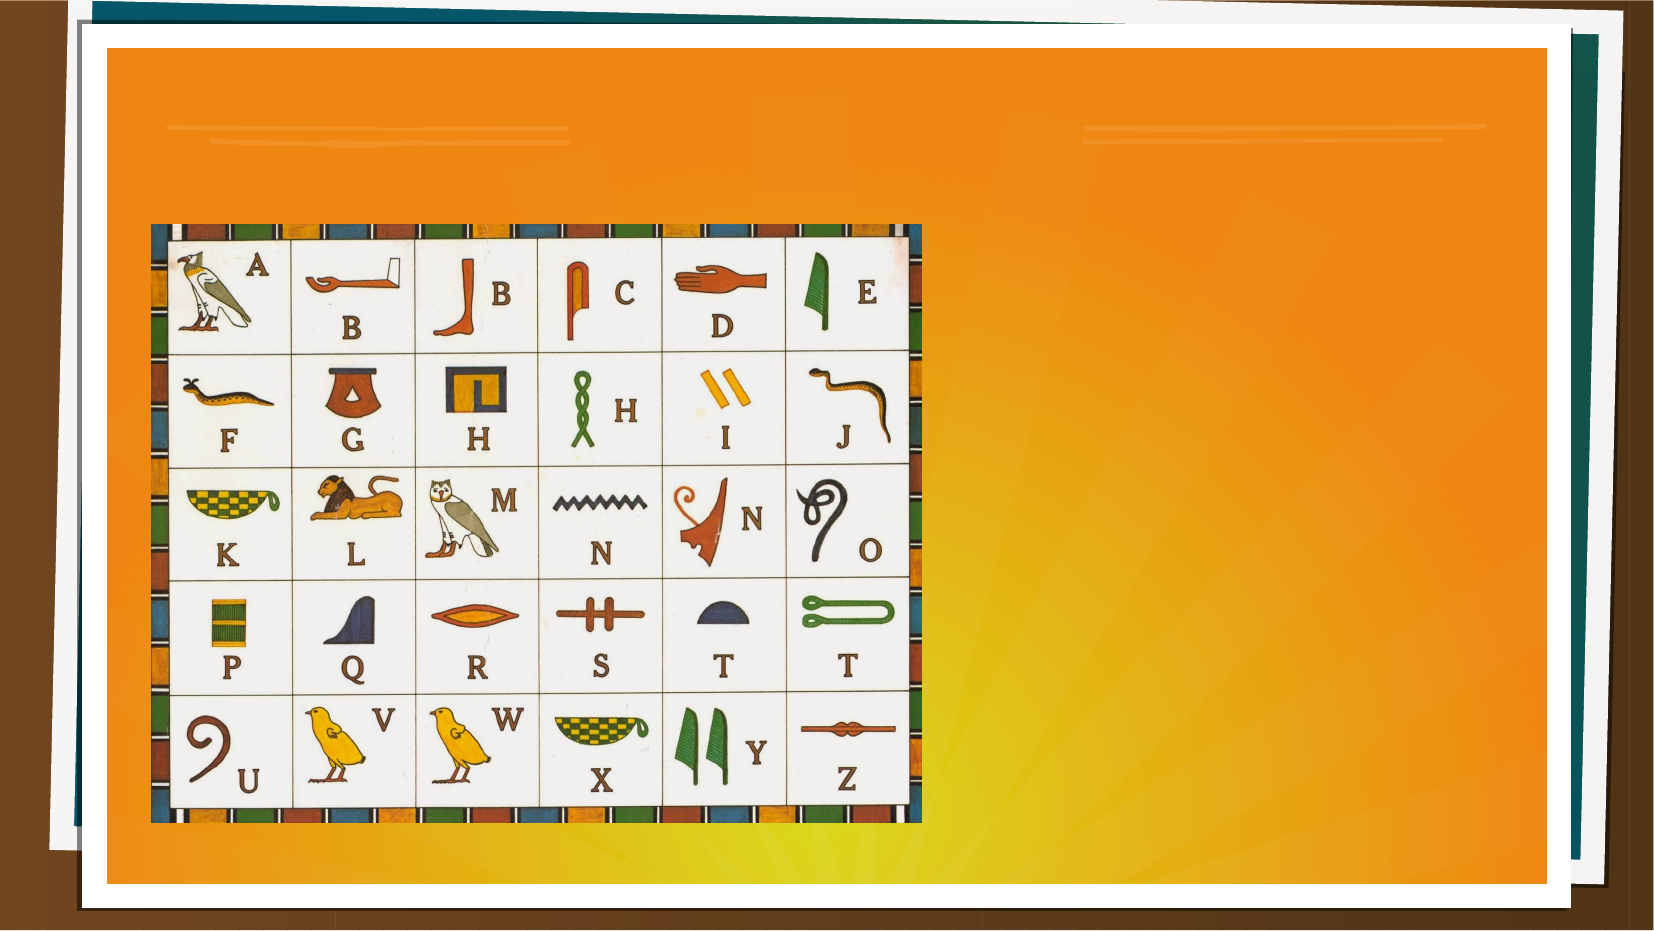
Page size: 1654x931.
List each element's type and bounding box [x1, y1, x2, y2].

picture [151, 224, 922, 823]
